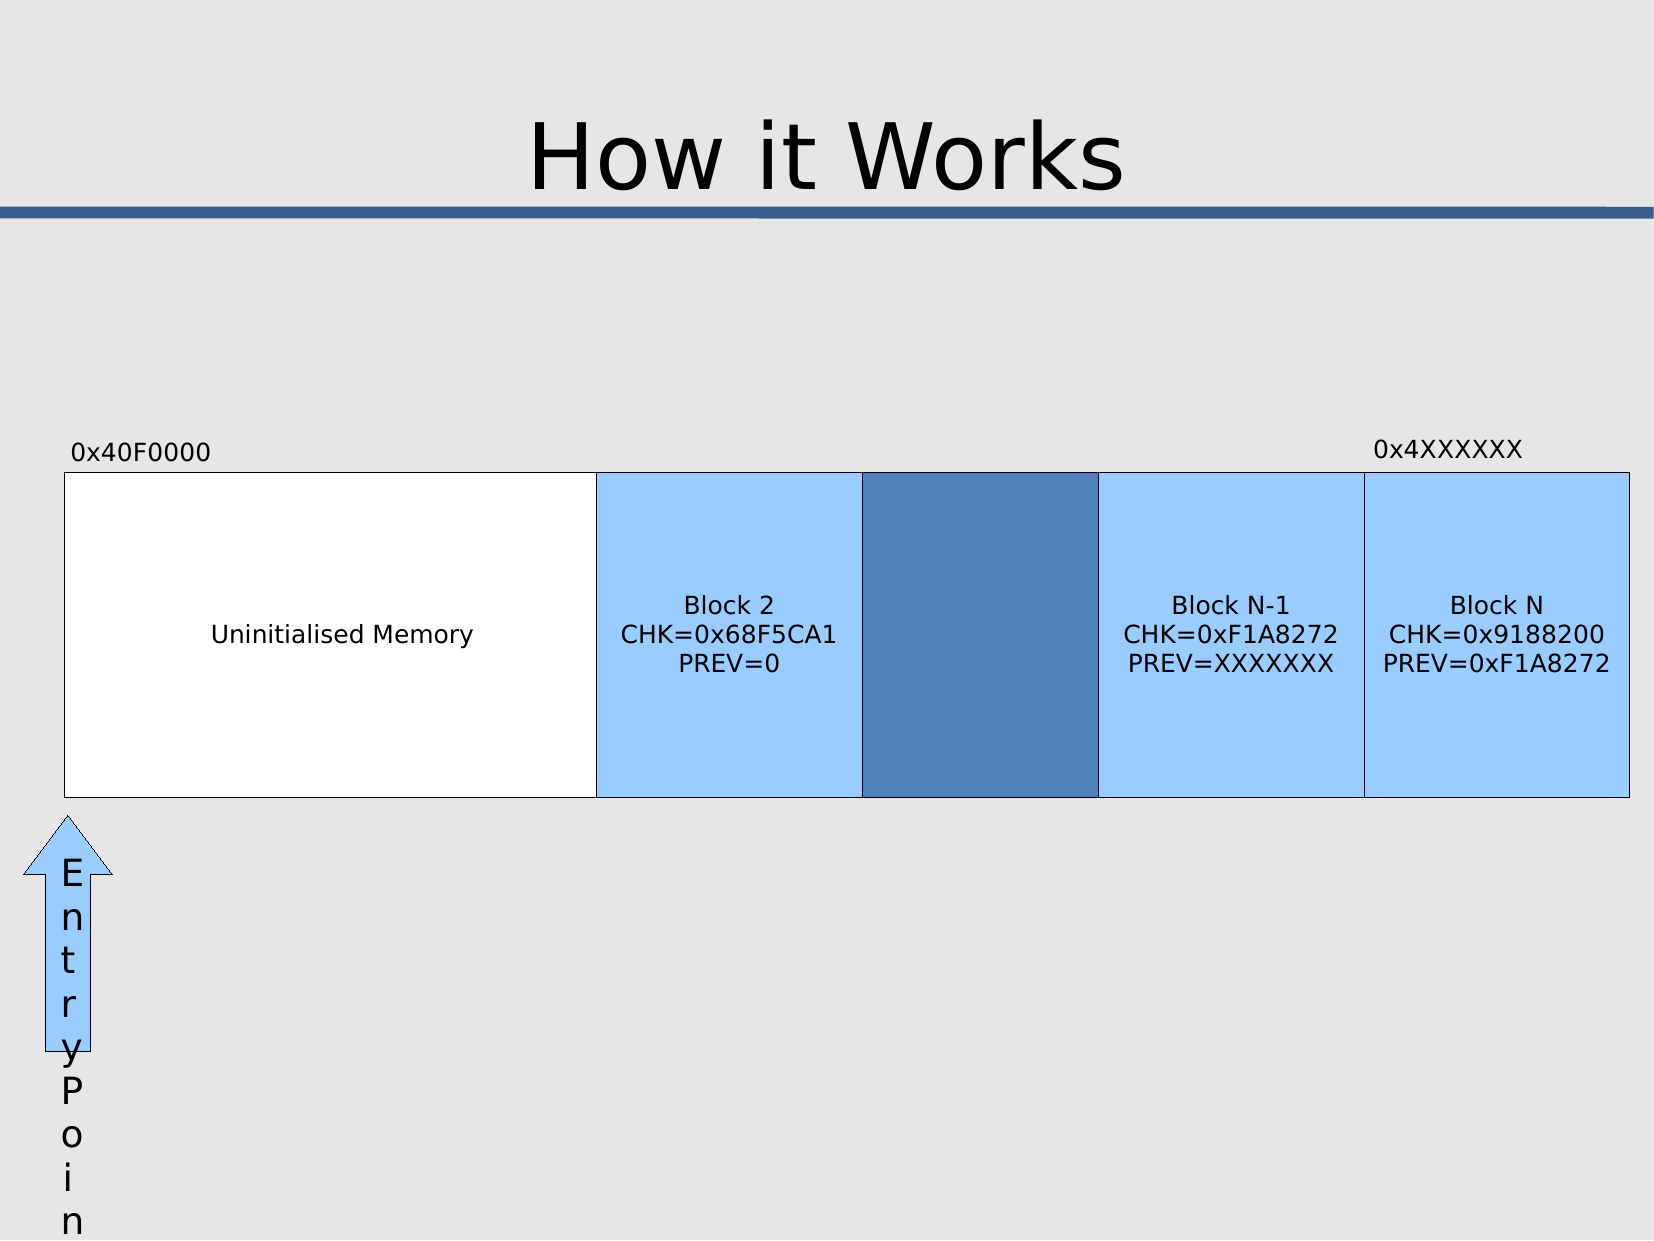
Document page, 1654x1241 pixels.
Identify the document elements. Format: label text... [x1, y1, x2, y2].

text_box Entry Point [23, 815, 113, 1052]
title How it Works [82, 56, 1571, 250]
text_box Block N-1 CHK=0xF1A8272 PREV=XXXXXXX [1098, 472, 1365, 798]
text_box [863, 472, 1098, 798]
text_box 0x4XXXXXX [1358, 428, 1539, 473]
text_box Block N CHK=0x9188200 PREV=0xF1A8272 [1365, 472, 1630, 798]
text_box 0x40F0000 [55, 431, 227, 476]
text_box Uninitialised Memory [64, 472, 596, 798]
text_box Block 2 CHK=0x68F5CA1 PREV=0 [596, 472, 863, 798]
